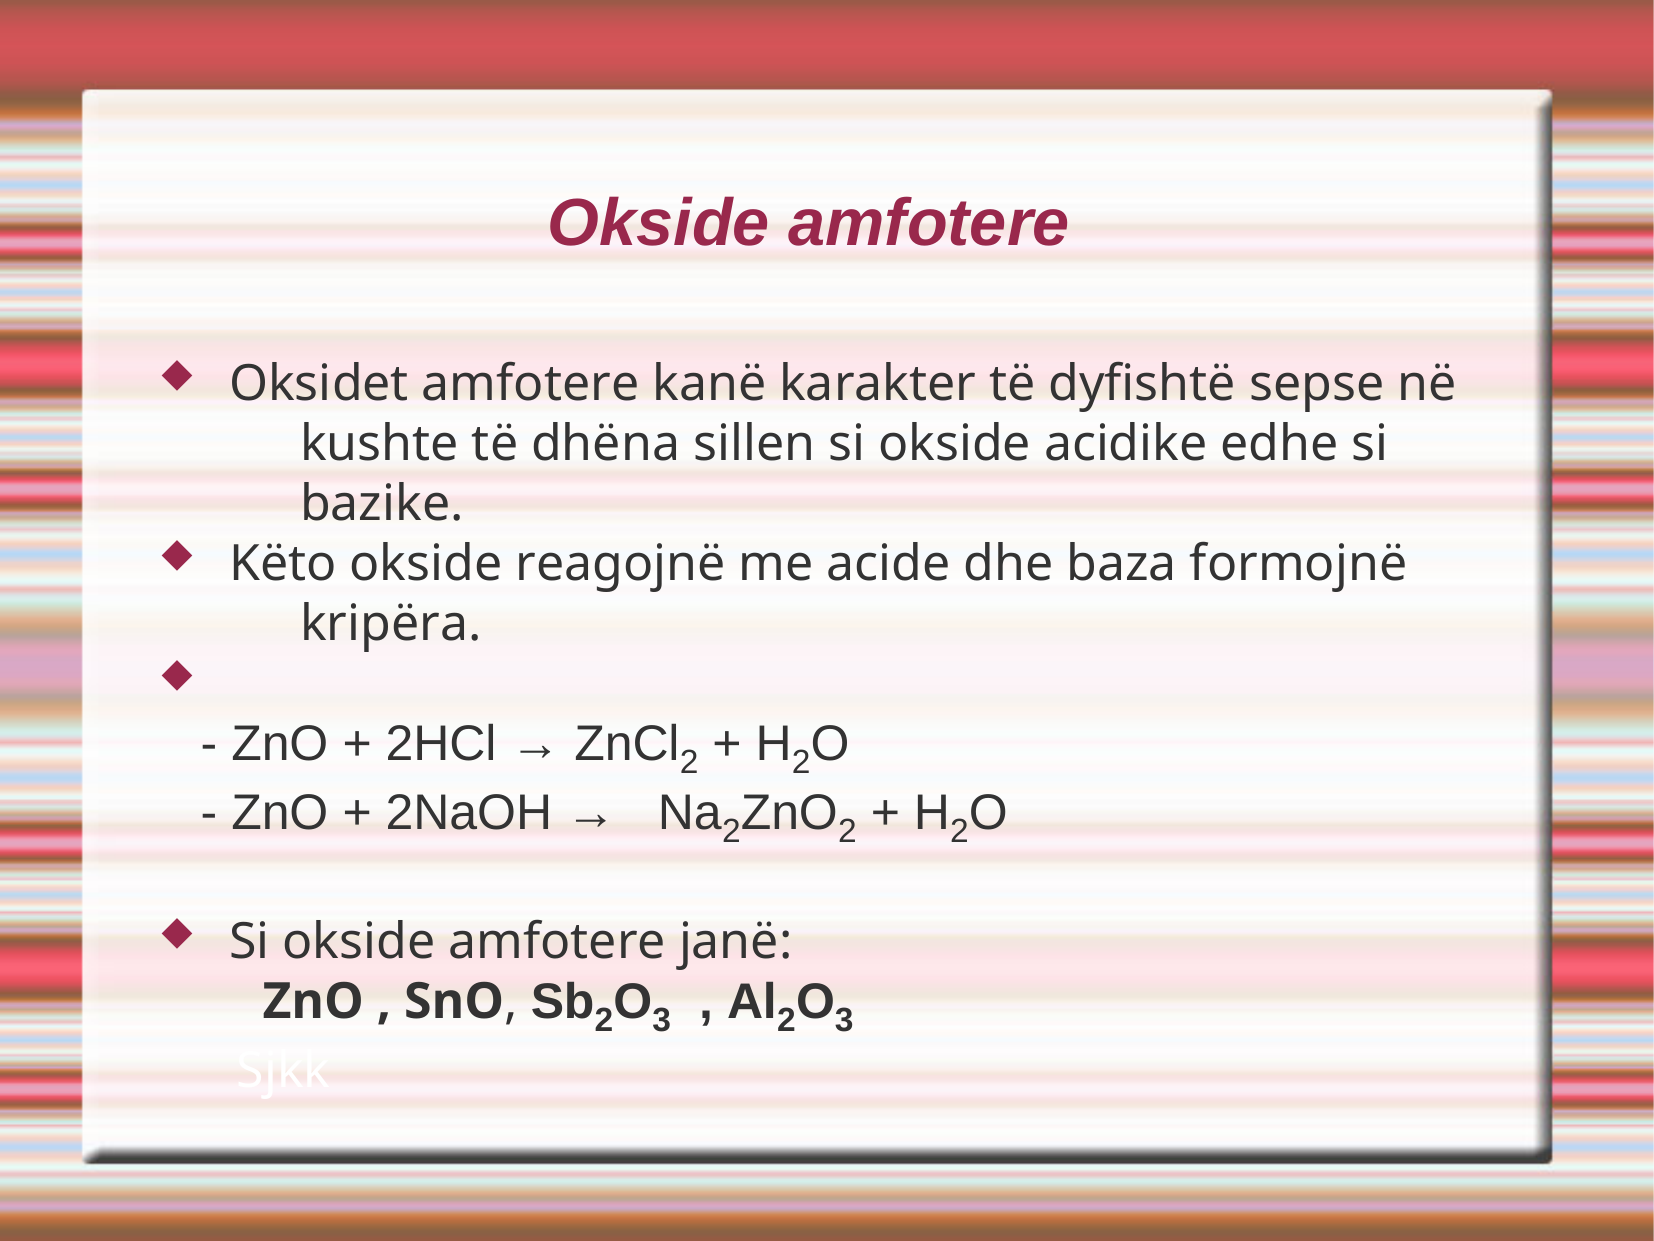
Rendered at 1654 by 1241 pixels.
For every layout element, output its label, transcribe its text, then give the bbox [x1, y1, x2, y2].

list Oksidet amfotere kanë karakter të dyfishtë sepse në kushte të dhëna sillen si okside acidike edhe si bazike. Këto okside reagojnë me acide dhe baza formojnë kripëra. - ZnO + 2HCl → ZnCl2 + H2O - ZnO + 2NaOH → Na2ZnO2 + H2O Si okside amfotere janë: ZnO , SnO, Sb2O3 , Al2O3 Sjkk [134, 350, 1516, 1132]
title Okside amfotere [121, 114, 1534, 322]
